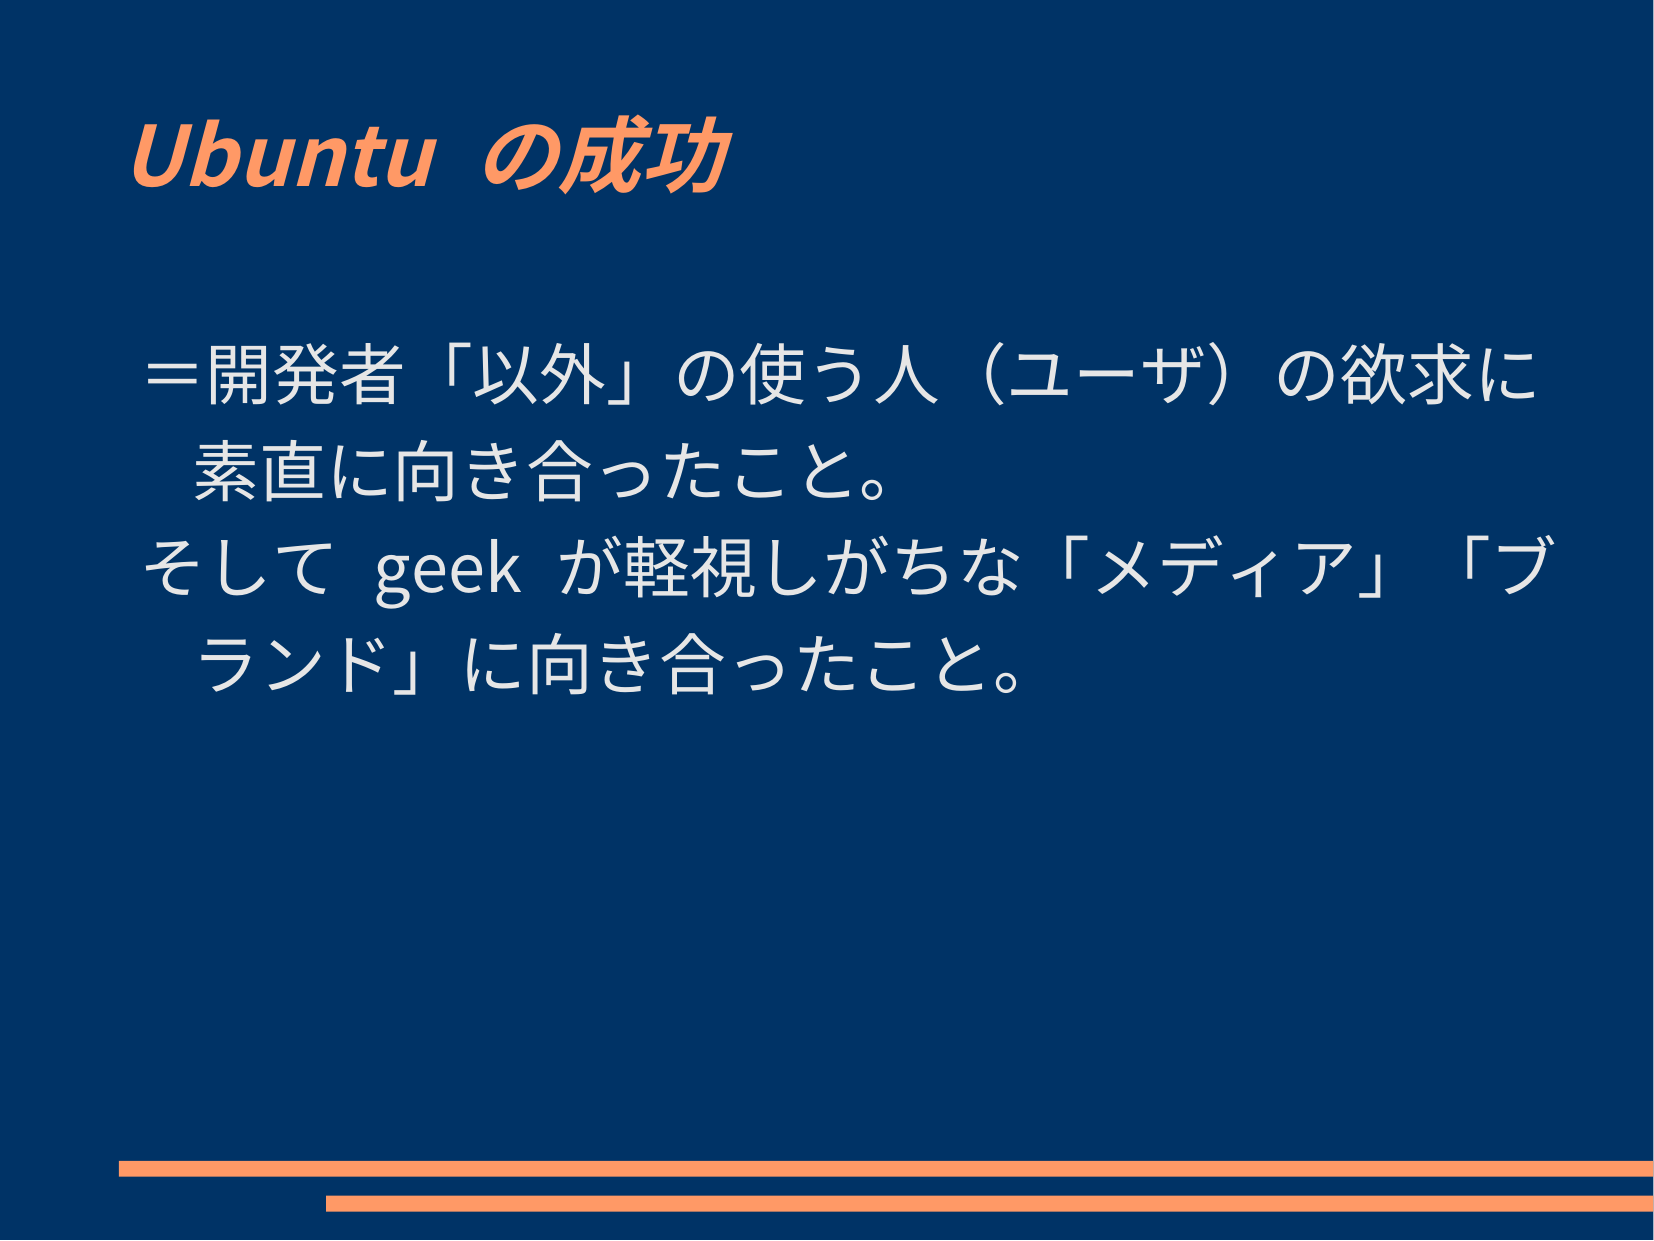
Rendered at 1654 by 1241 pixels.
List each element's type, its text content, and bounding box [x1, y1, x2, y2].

list ＝開発者「以外」の使う人（ユーザ）の欲求に素直に向き合ったこと。 そして geek が軽視しがちな「メディア」「ブランド」に向き合ったこと。 [121, 322, 1561, 1132]
title Ubuntu の成功 [121, 46, 1534, 254]
